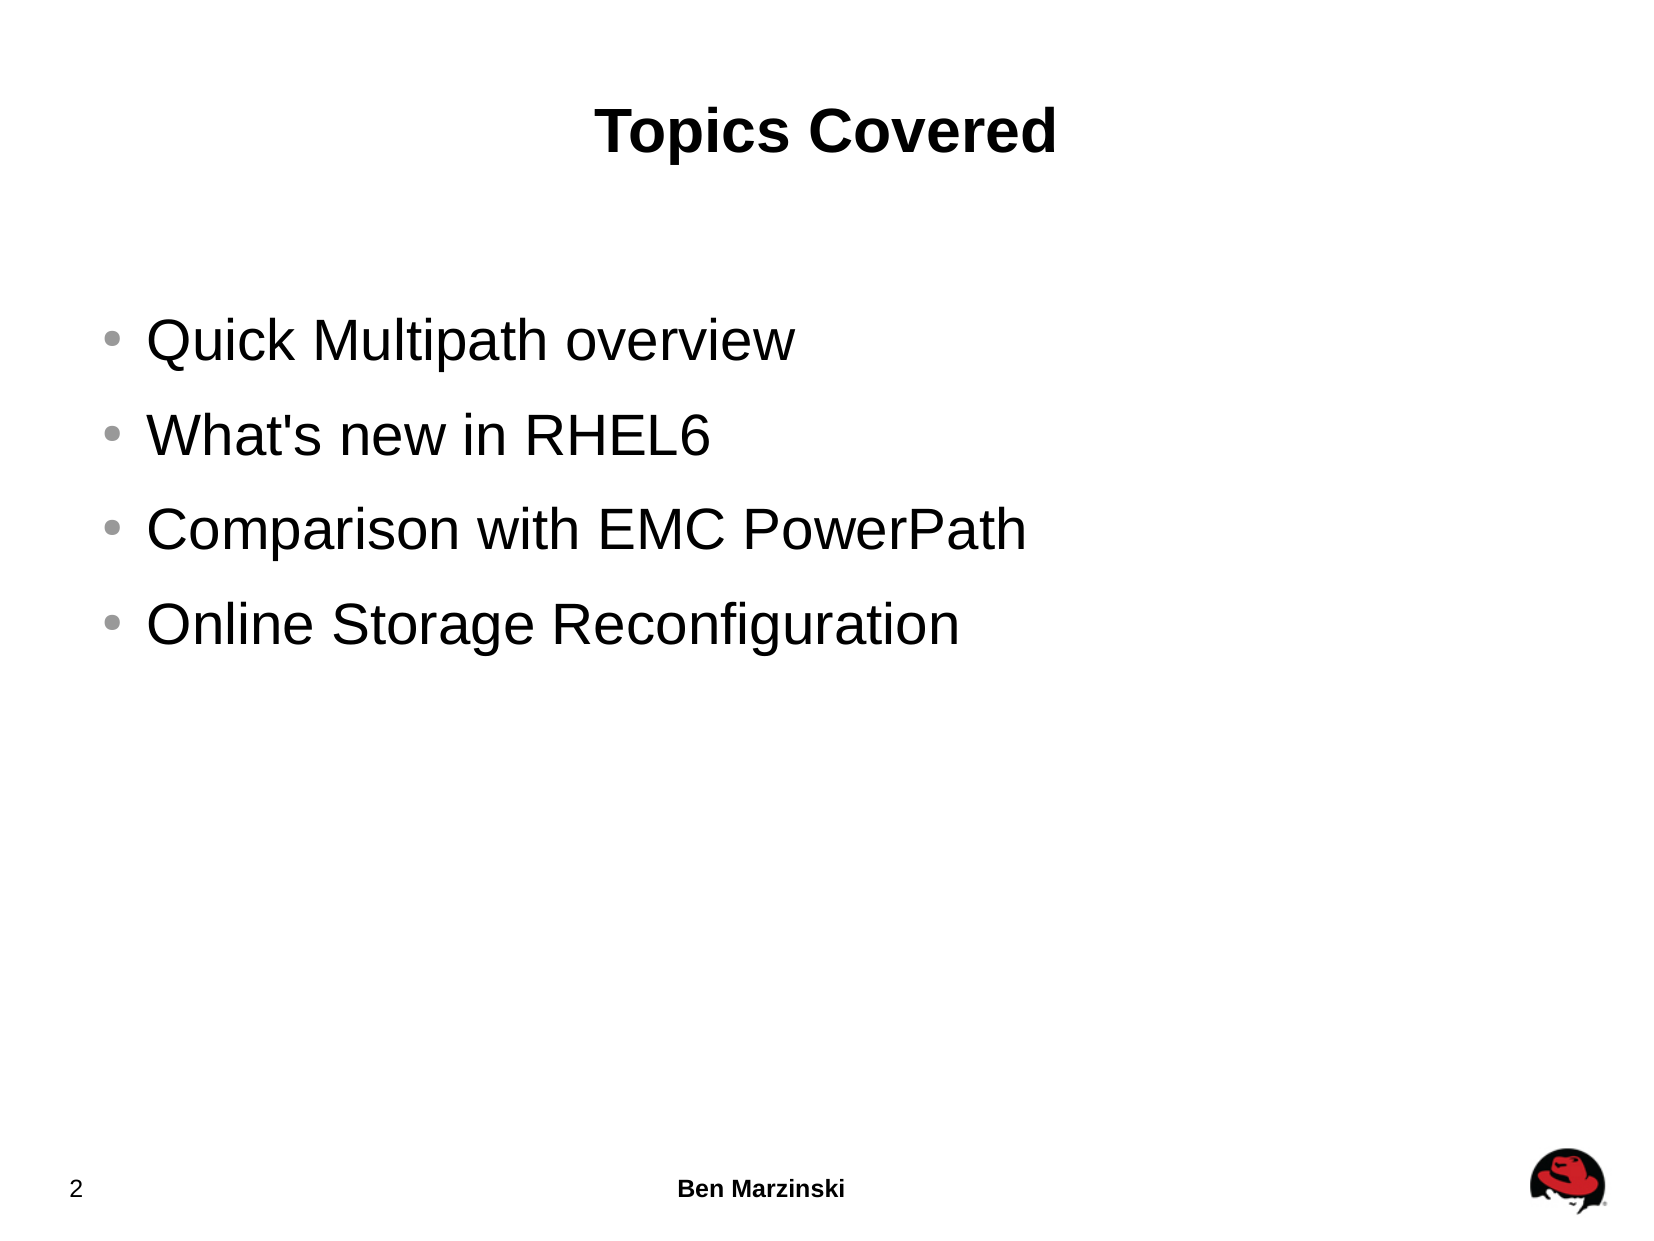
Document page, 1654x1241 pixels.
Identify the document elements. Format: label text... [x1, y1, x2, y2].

list Quick Multipath overview What's new in RHEL6 Comparison with EMC PowerPath Online Storage Reconfiguration [86, 307, 1576, 976]
title Topics Covered [82, 37, 1571, 226]
picture [1529, 1146, 1613, 1224]
